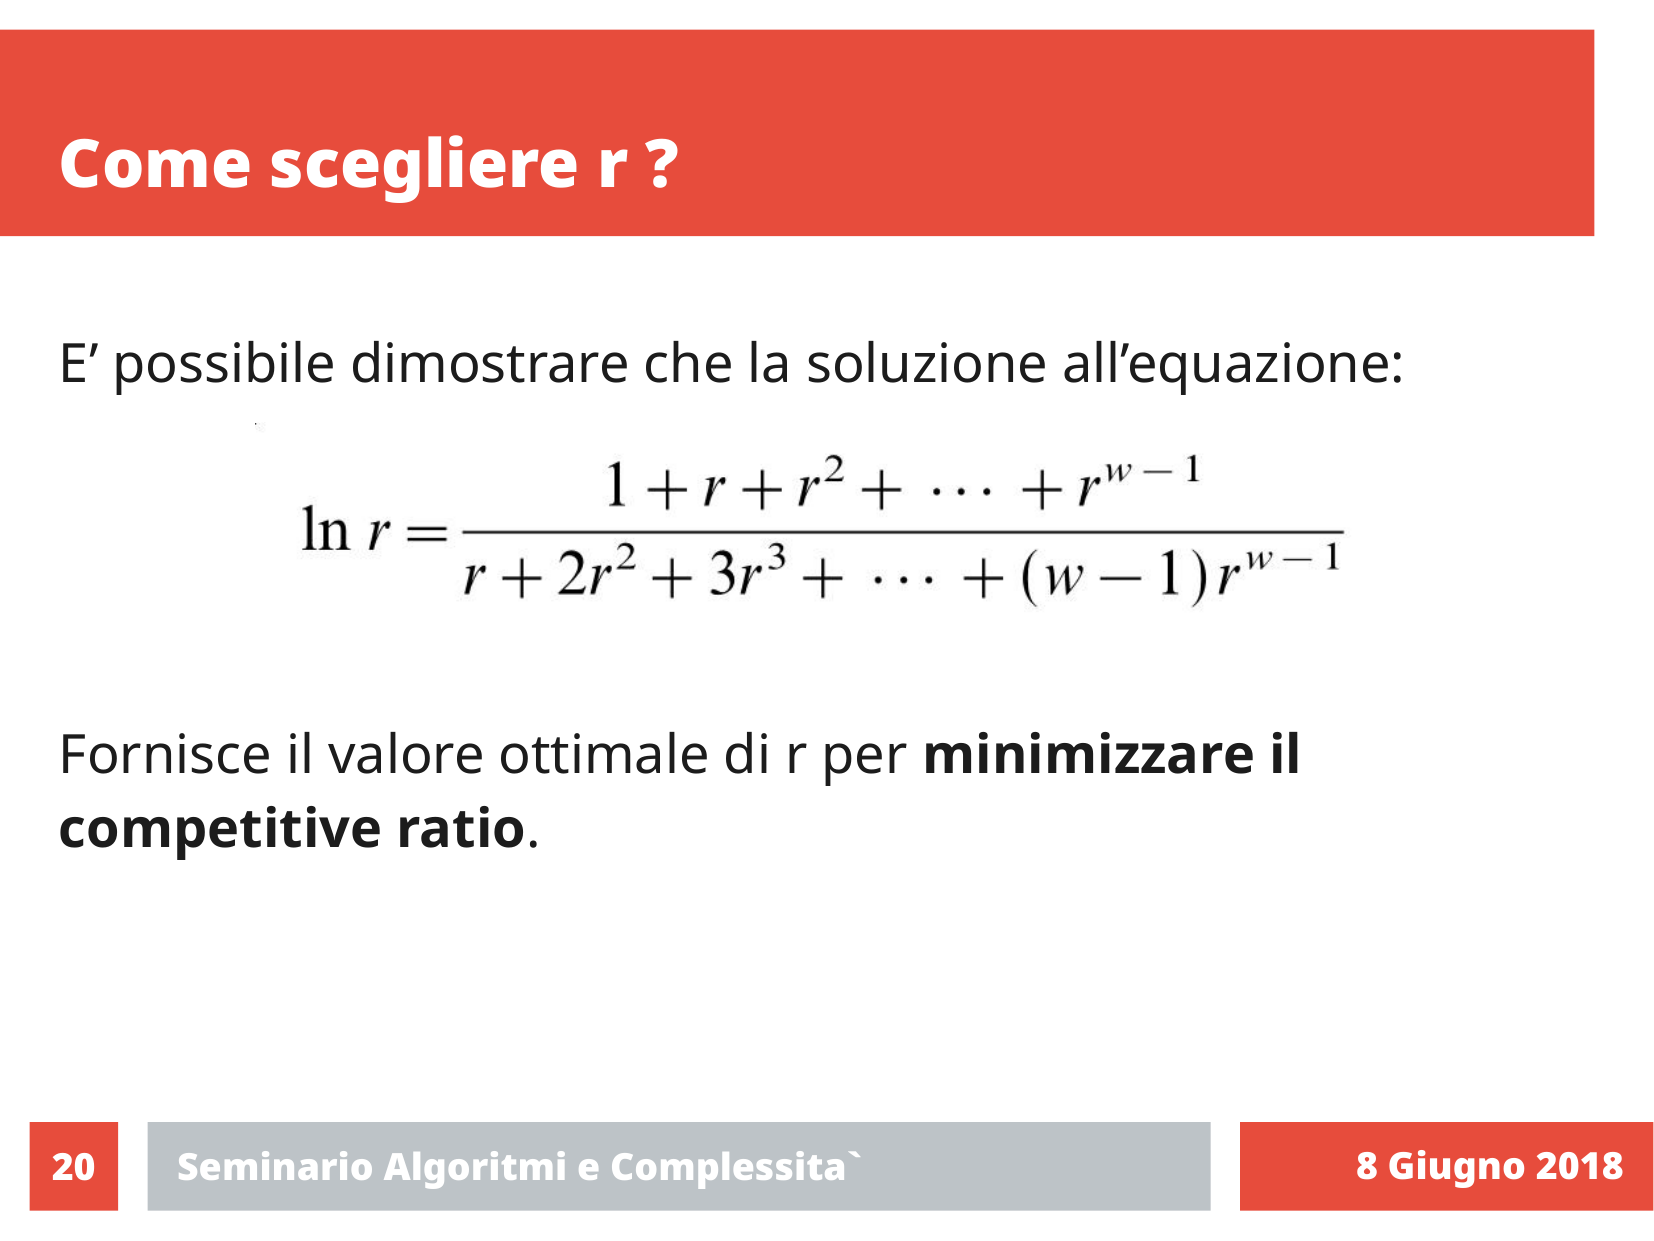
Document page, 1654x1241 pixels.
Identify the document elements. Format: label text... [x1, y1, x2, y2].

title Come scegliere r ? [59, 59, 1595, 207]
list E’ possibile dimostrare che la soluzione all’equazione: Fornisce il valore ottimale di r per minimizzare il competitive ratio. [59, 324, 1565, 1093]
picture [255, 422, 1380, 646]
